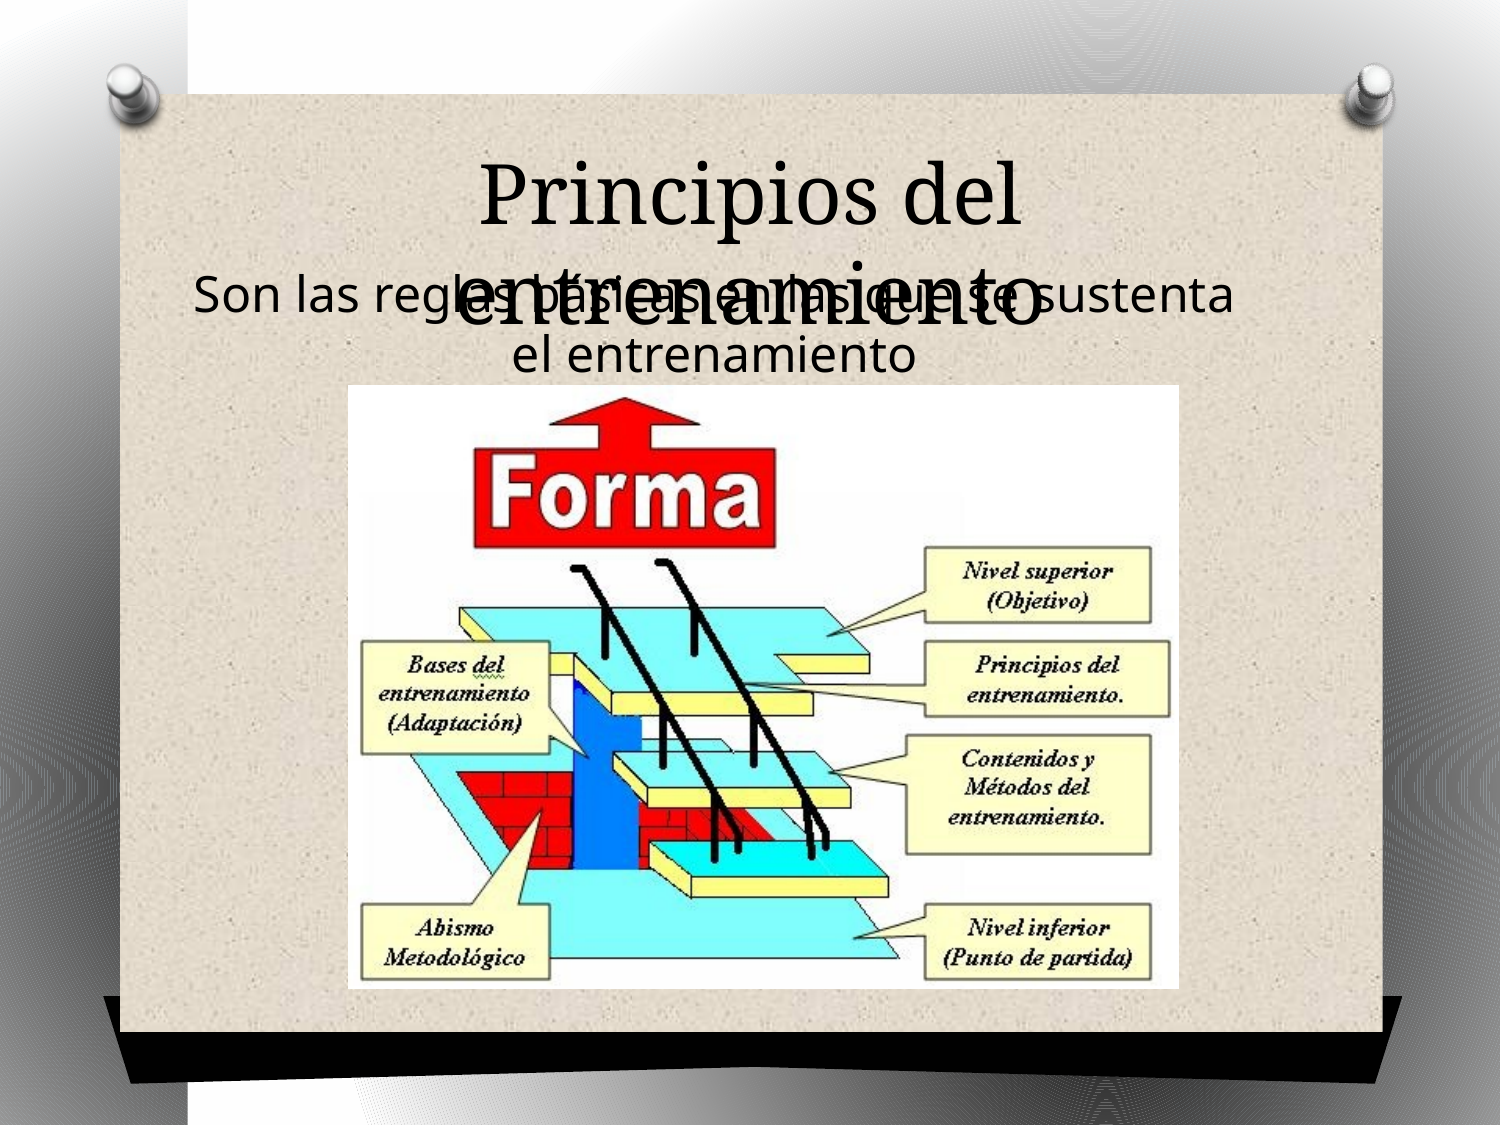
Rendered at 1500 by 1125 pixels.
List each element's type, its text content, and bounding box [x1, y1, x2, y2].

title Principios del entrenamiento [179, 134, 1323, 268]
picture [76, 31, 1439, 1032]
list Son las reglas básicas en las que se sustenta el entrenamiento [171, 255, 1259, 847]
